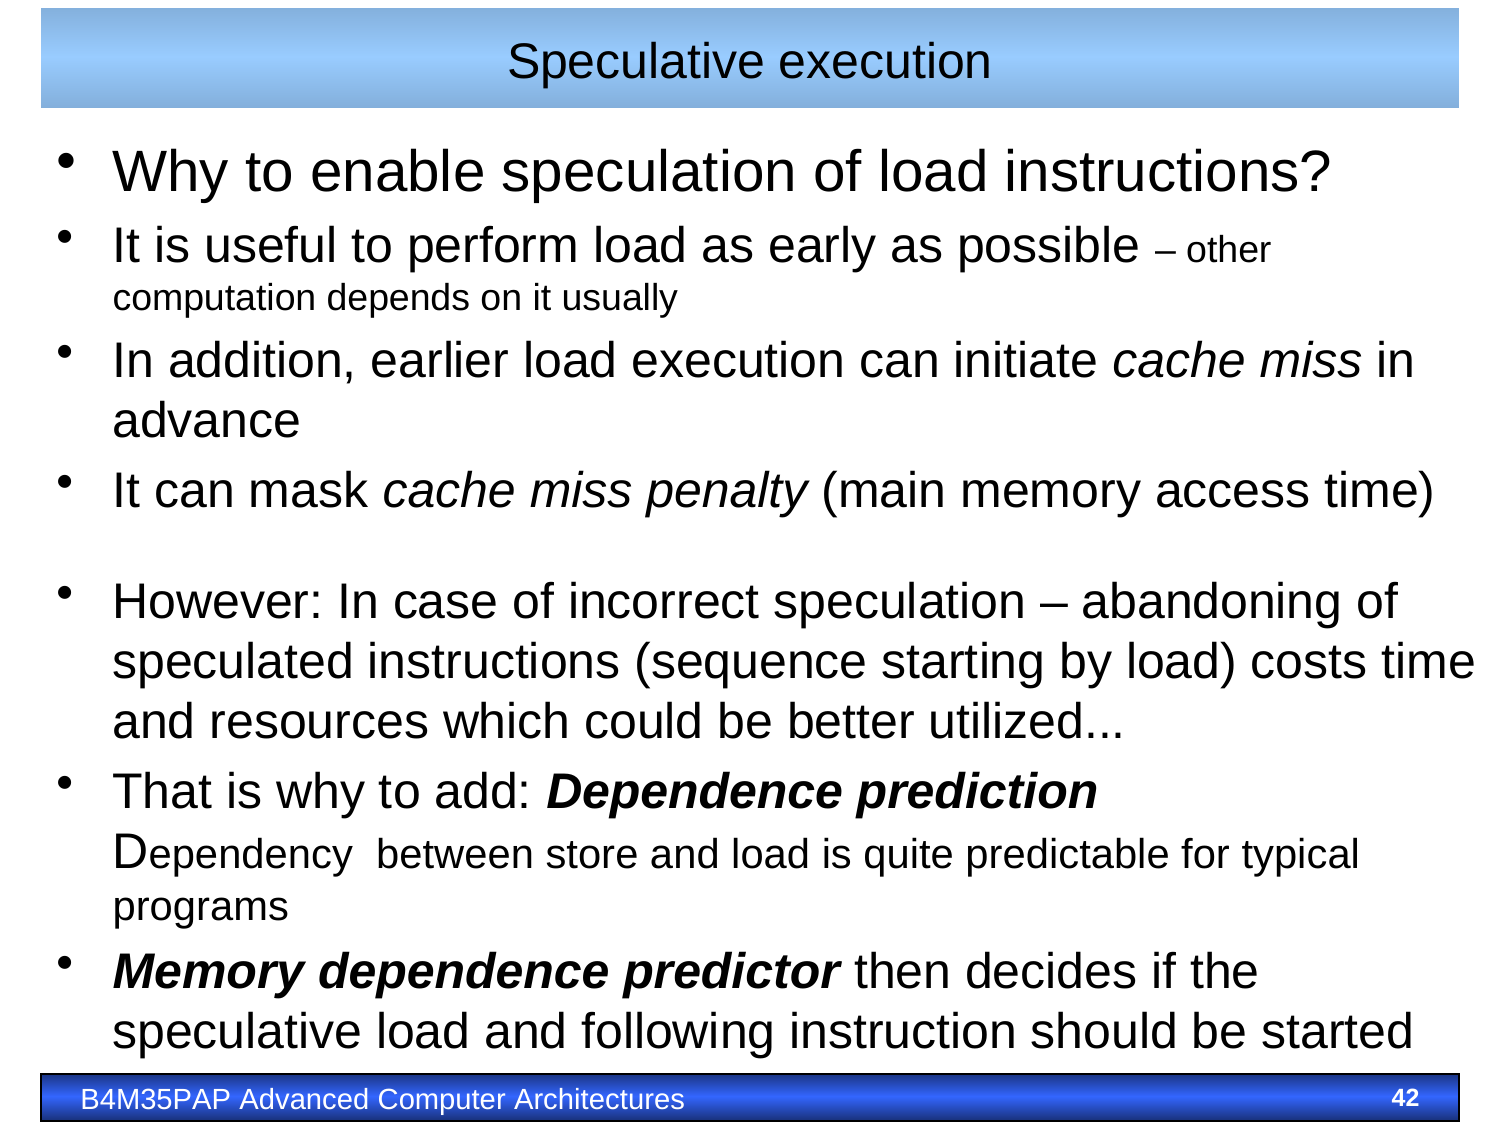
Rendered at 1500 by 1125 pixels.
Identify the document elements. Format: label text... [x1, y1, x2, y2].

list Why to enable speculation of load instructions? It is useful to perform load as early as possible – other computation depends on it usually In addition, earlier load execution can initiate cache miss in advance It can mask cache miss penalty (main memory access time) However: In case of incorrect speculation – abandoning of speculated instructions (sequence starting by load) costs time and resources which could be better utilized... That is why to add: Dependence prediction Dependency between store and load is quite predictable for typical programs Memory dependence predictor then decides if the speculative load and following instruction should be started [41, 125, 1500, 953]
title Speculative execution [41, 8, 1459, 108]
